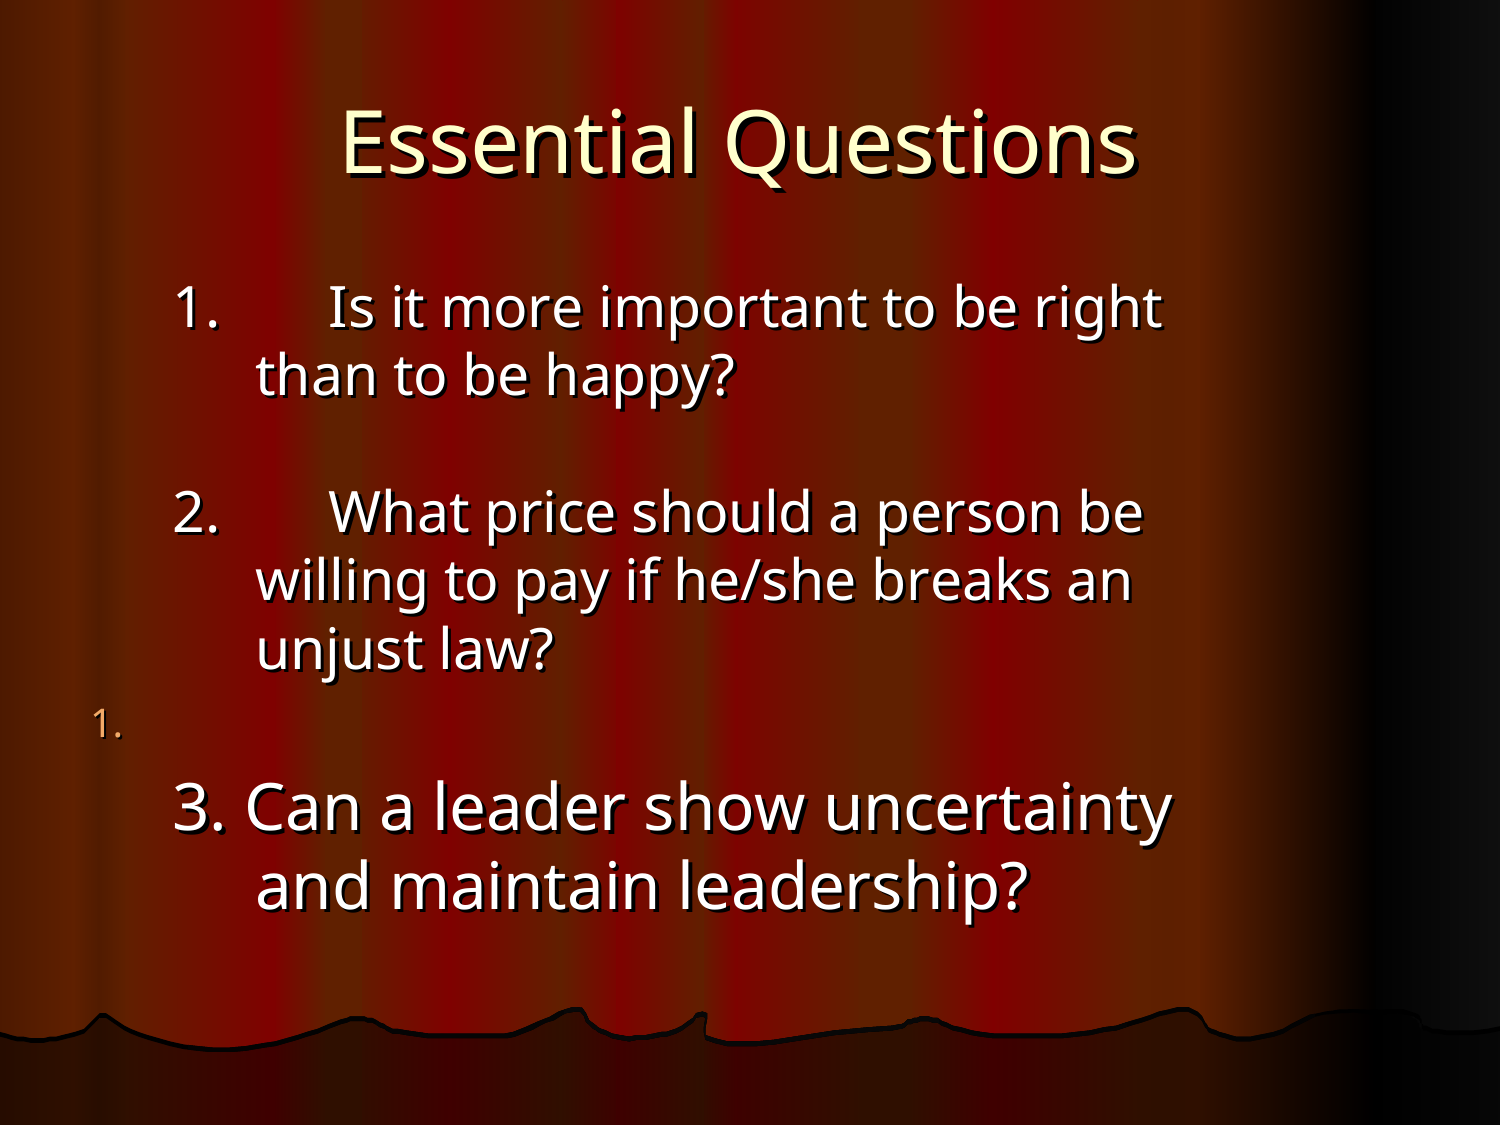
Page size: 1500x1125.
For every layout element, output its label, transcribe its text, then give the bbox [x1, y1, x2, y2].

list 1. Is it more important to be right than to be happy? 2. What price should a person be willing to pay if he/she breaks an unjust law? 3. Can a leader show uncertainty and maintain leadership? [75, 262, 1213, 1005]
title Essential Questions [75, 45, 1426, 233]
